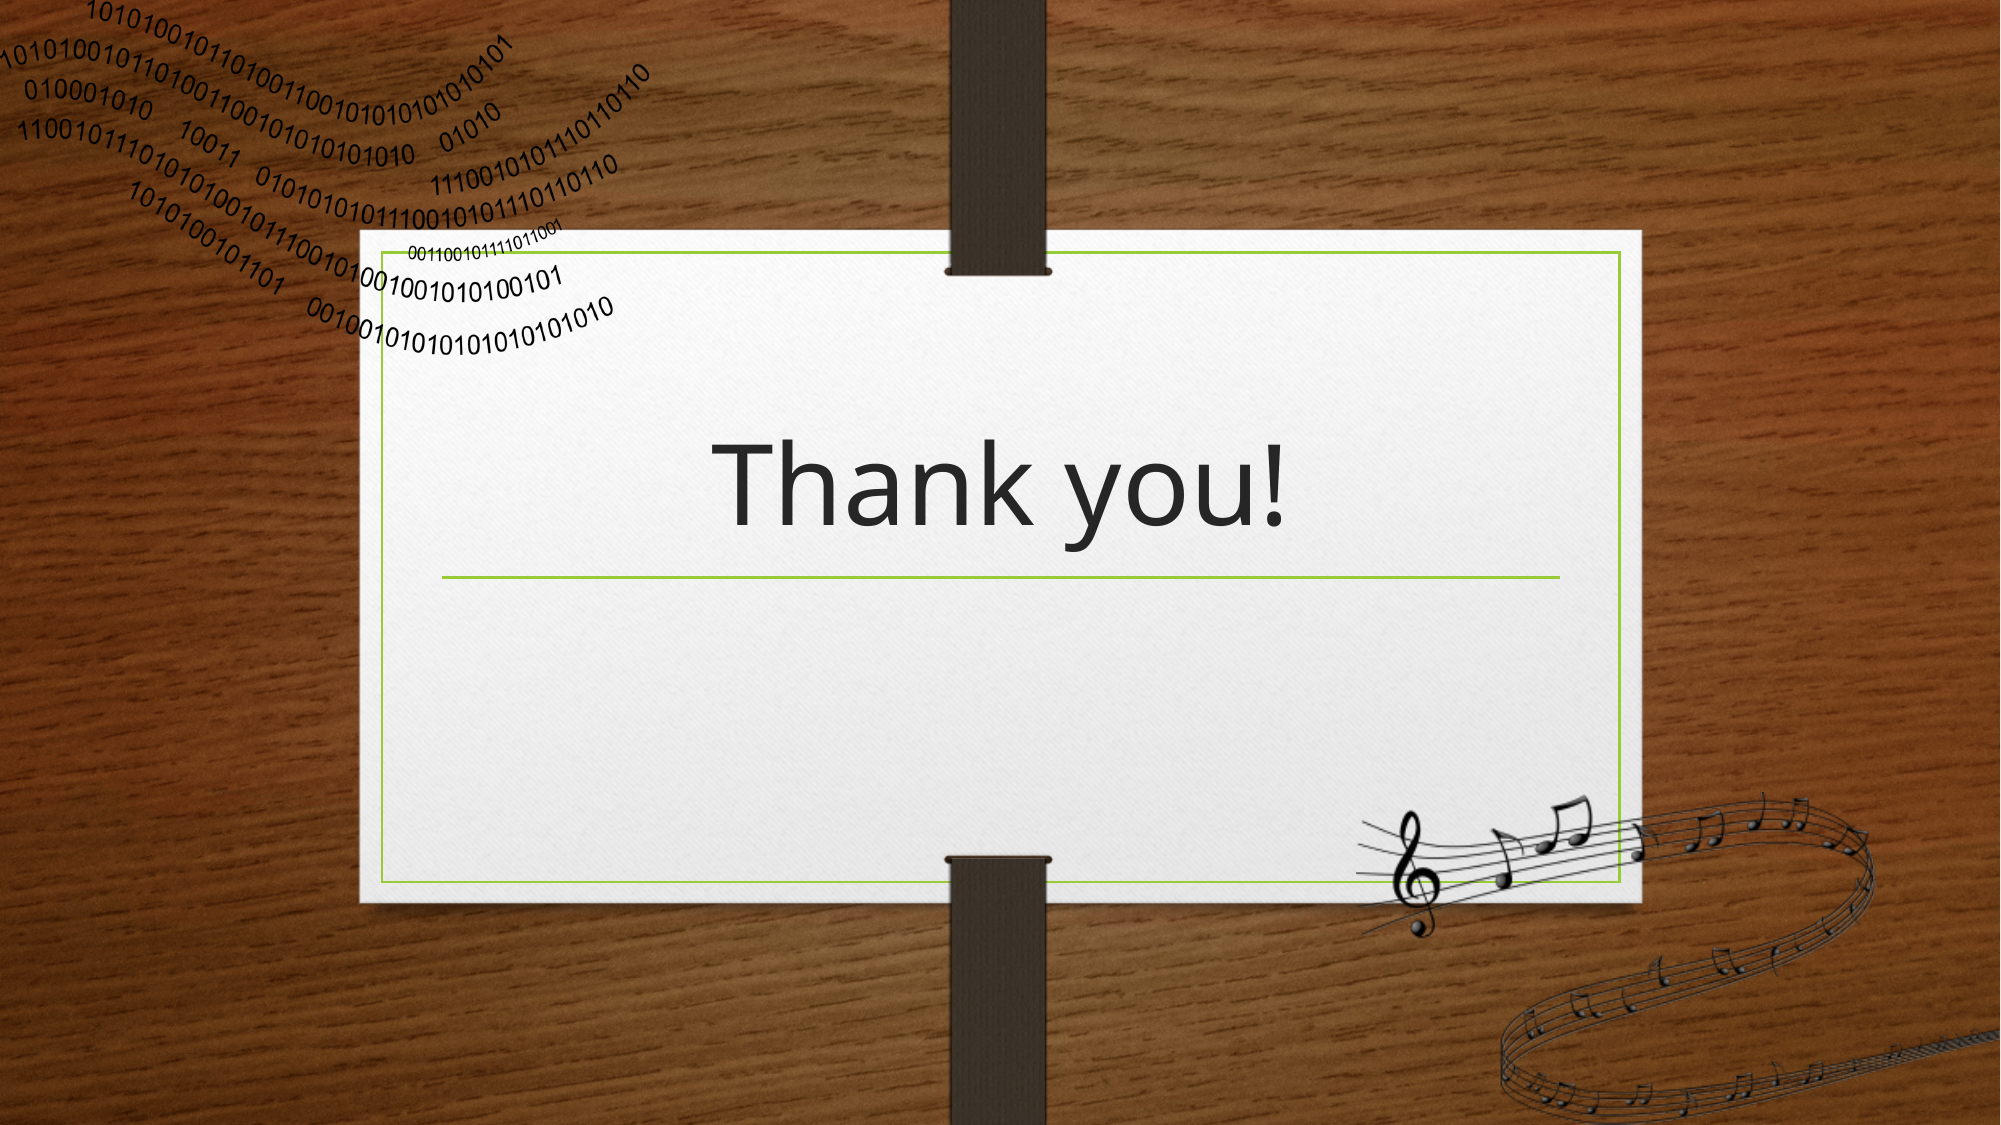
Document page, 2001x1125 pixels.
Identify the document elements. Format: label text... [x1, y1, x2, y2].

title Thank you! [441, 306, 1560, 556]
picture [1356, 792, 2000, 1125]
picture [0, 0, 649, 356]
